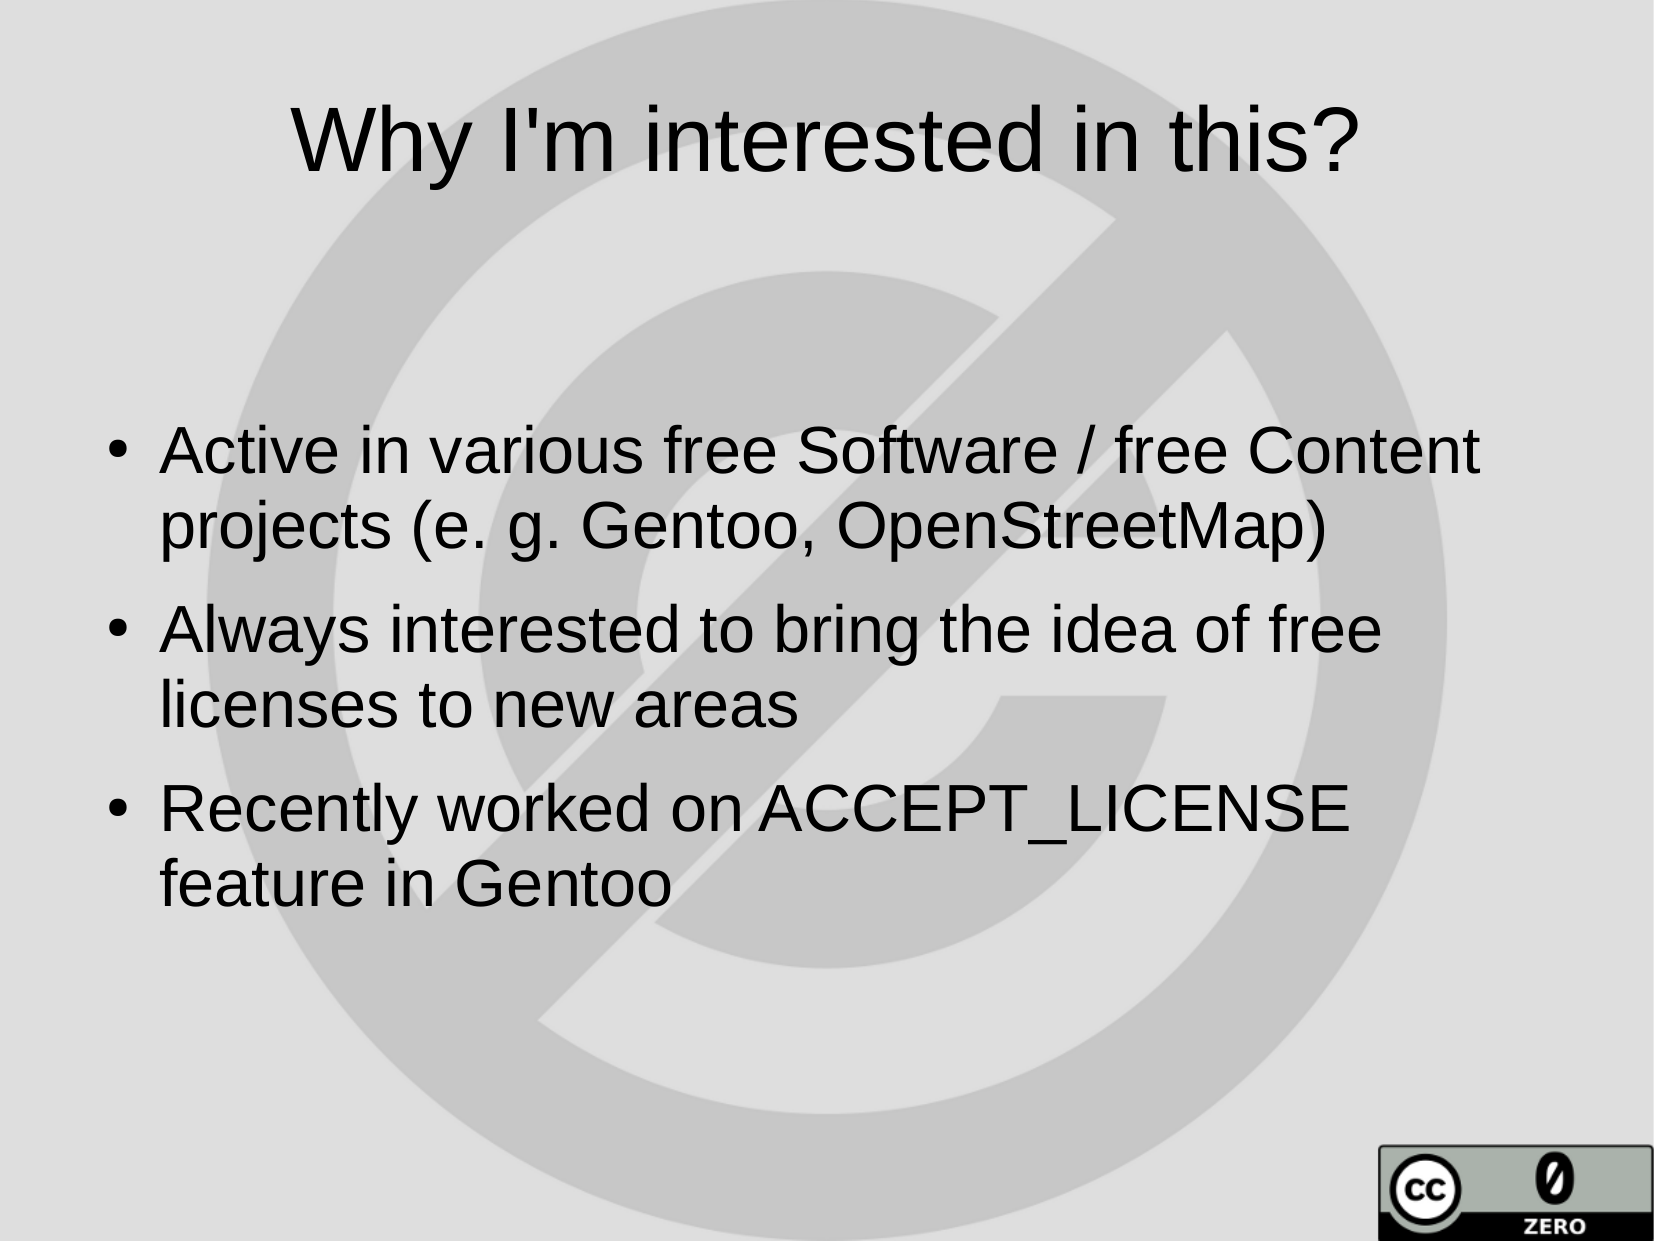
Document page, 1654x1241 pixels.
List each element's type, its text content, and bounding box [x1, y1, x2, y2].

title Why I'm interested in this? [59, 68, 1595, 212]
picture [0, 0, 1654, 1241]
list Active in various free Software / free Content projects (e. g. Gentoo, OpenStreetMap) Always interested to bring the idea of free licenses to new areas Recently worked on ACCEPT_LICENSE feature in Gentoo [88, 413, 1571, 1094]
